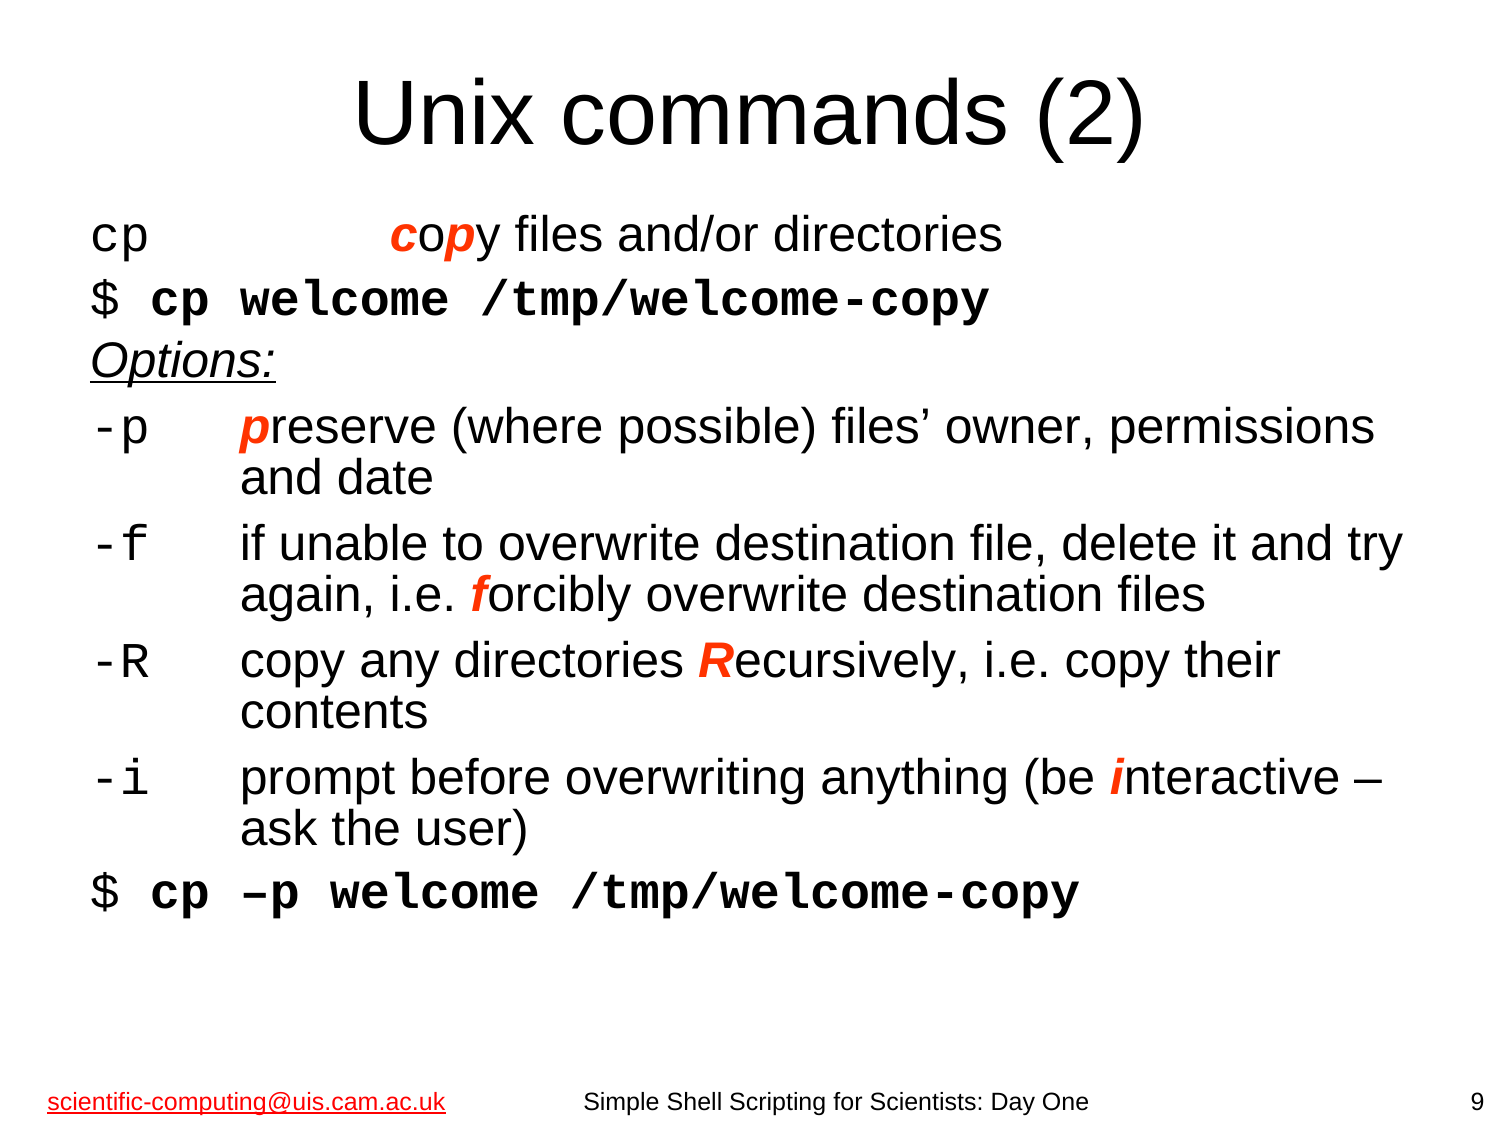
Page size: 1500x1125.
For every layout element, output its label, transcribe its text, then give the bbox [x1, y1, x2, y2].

title Unix commands (2) [112, 49, 1388, 176]
list cp copy files and/or directories $ cp welcome /tmp/welcome-copy Options: -p preserve (where possible) files’ owner, permissions and date -f if unable to overwrite destination file, delete it and try again, i.e. forcibly overwrite destination files -R copy any directories Recursively, i.e. copy their contents -i prompt before overwriting anything (be interactive – ask the user) $ cp –p welcome /tmp/welcome-copy [75, 200, 1426, 1001]
